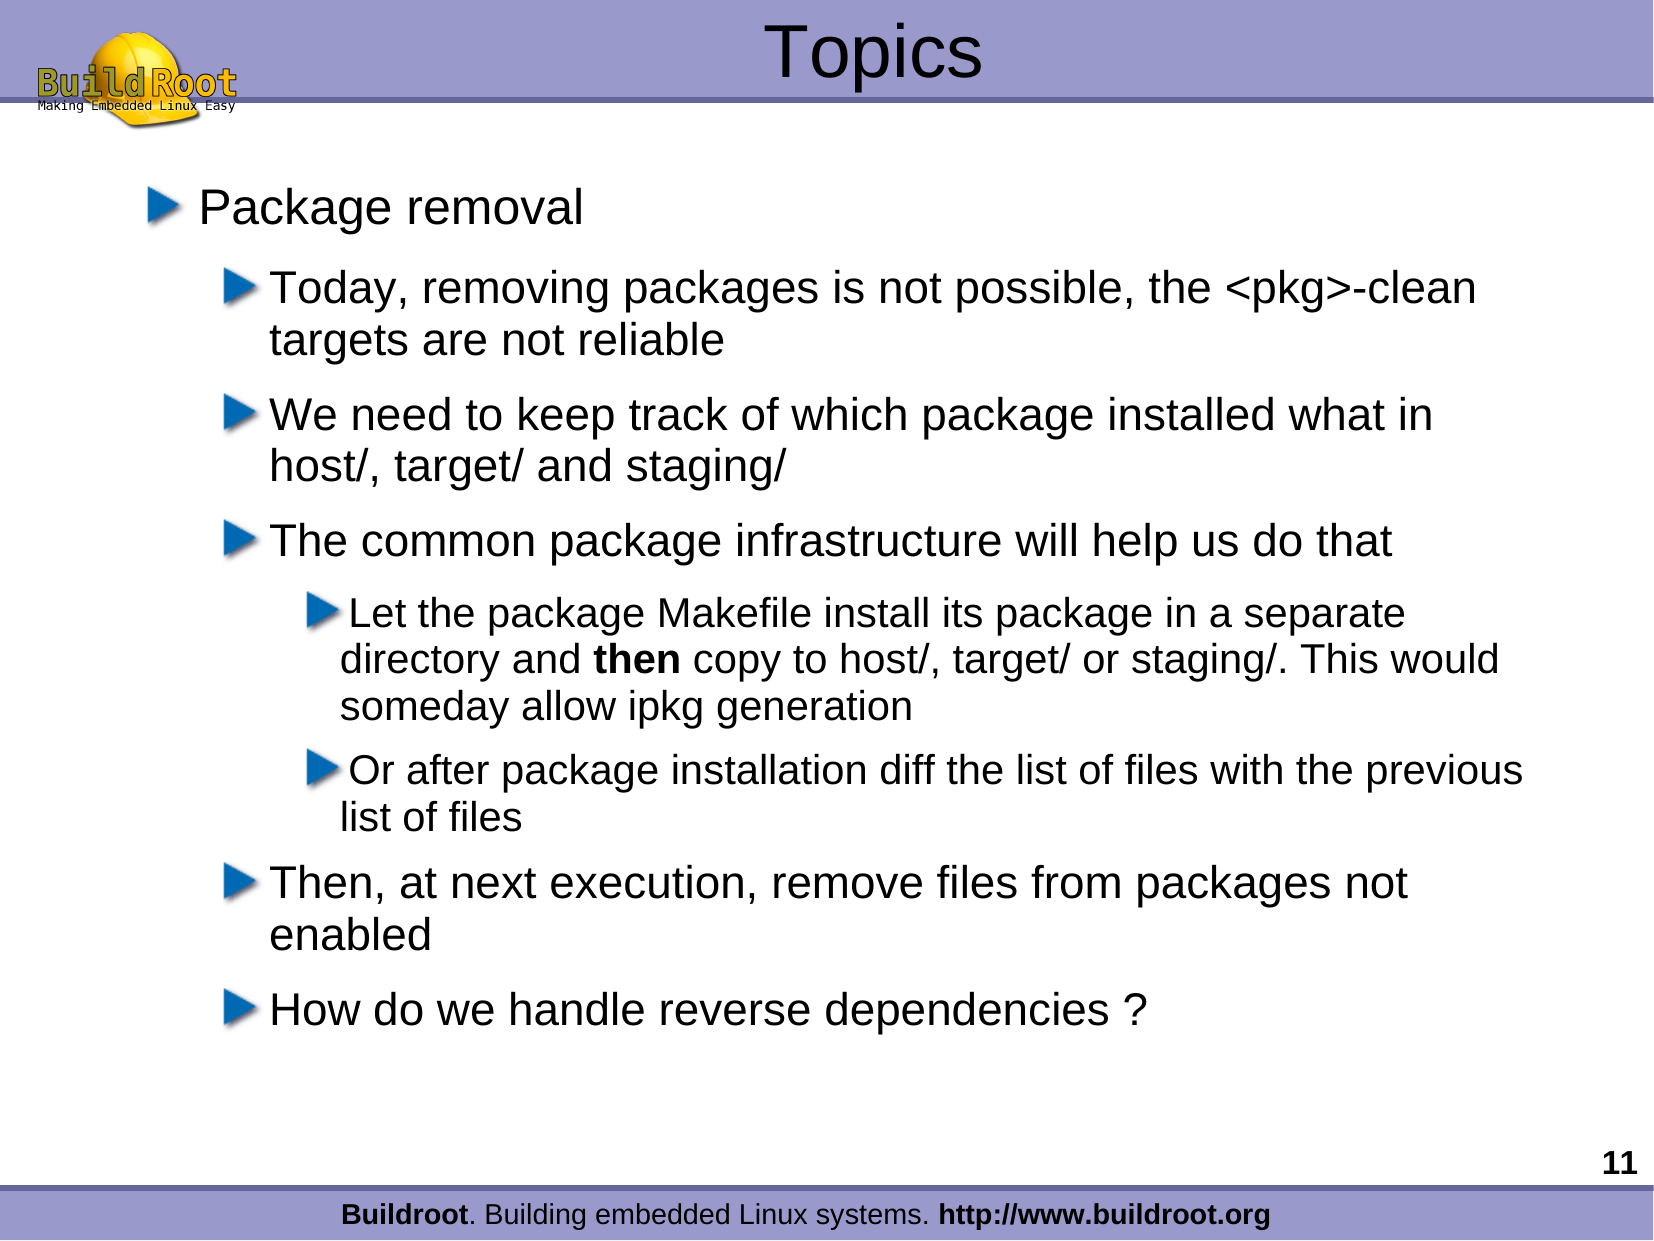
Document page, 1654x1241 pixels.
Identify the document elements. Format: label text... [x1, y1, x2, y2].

title Topics [197, 4, 1551, 98]
list Package removal Today, removing packages is not possible, the <pkg>-clean targets are not reliable We need to keep track of which package installed what in host/, target/ and staging/ The common package infrastructure will help us do that Let the package Makefile install its package in a separate directory and then copy to host/, target/ or staging/. This would someday allow ipkg generation Or after package installation diff the list of files with the previous list of files Then, at next execution, remove files from packages not enabled How do we handle reverse dependencies ? [127, 179, 1540, 1117]
picture [18, 17, 261, 140]
